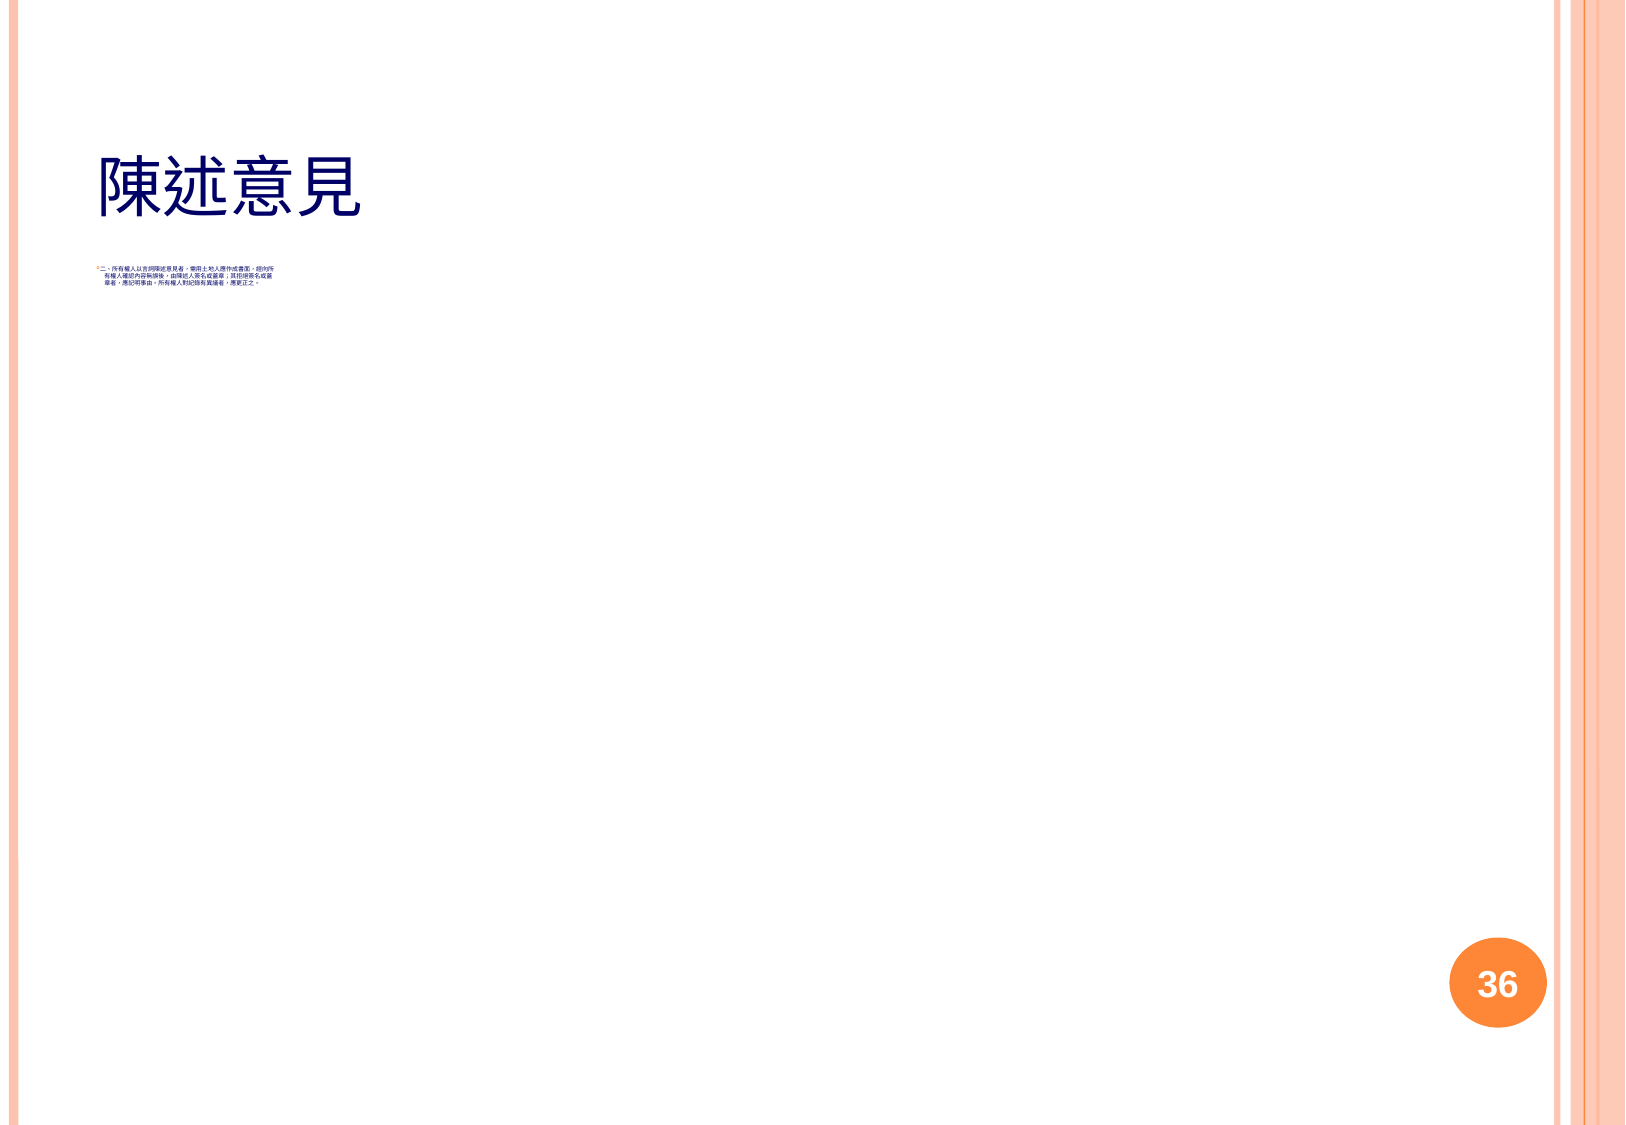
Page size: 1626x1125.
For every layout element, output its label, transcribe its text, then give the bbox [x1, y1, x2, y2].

title 陳述意見 [81, 45, 1409, 233]
list 二、所有權人以言詞陳述意見者，需用土地人應作成書面，經向所有權人確認內容無誤後，由陳述人簽名或蓋章；其拒絕簽名或蓋章者，應記明事由。所有權人對紀錄有異議者，應更正之。 [81, 262, 1409, 1062]
